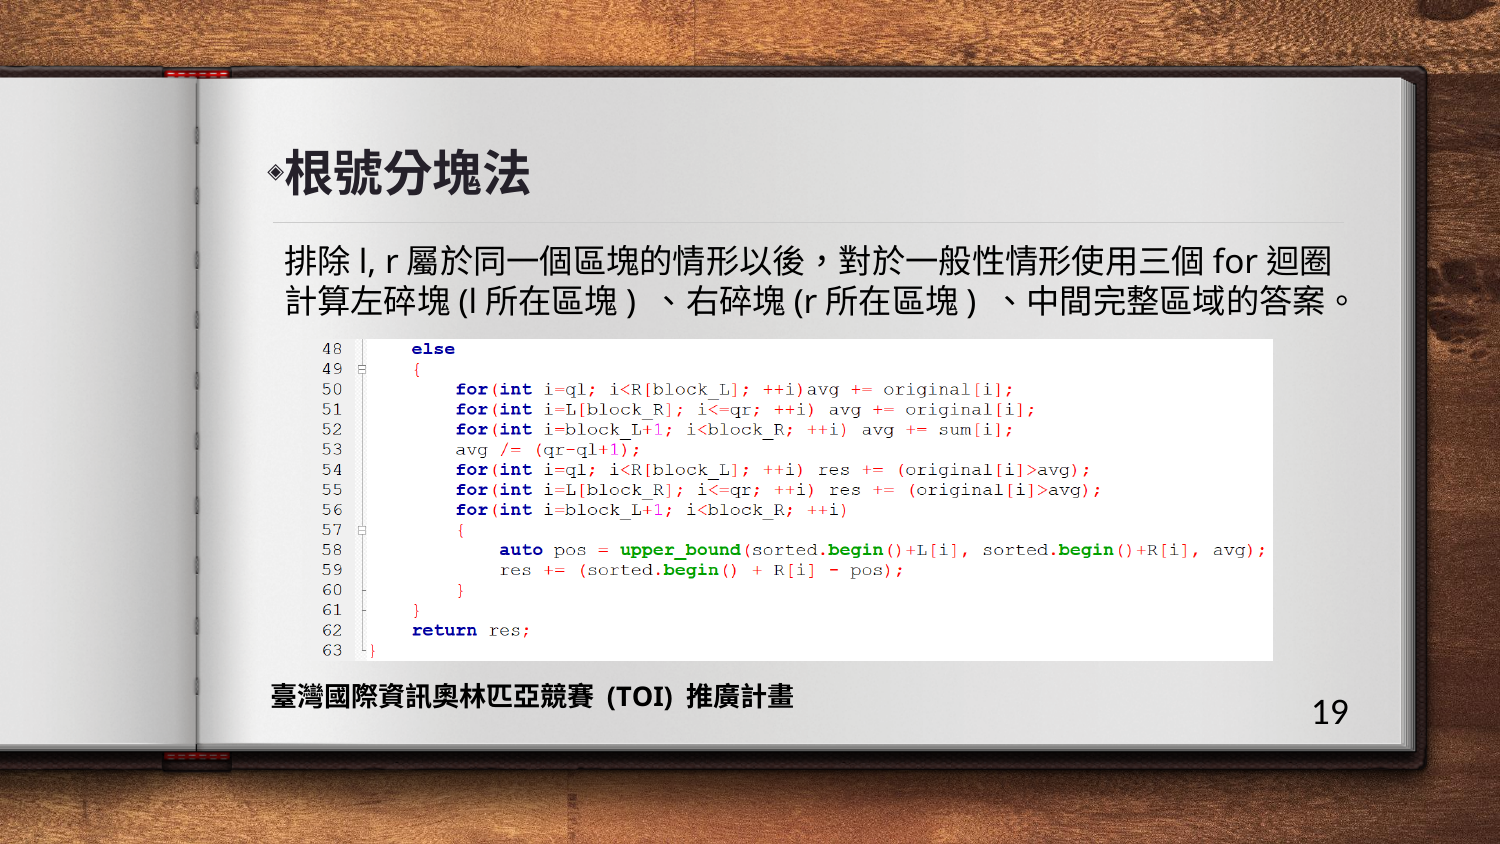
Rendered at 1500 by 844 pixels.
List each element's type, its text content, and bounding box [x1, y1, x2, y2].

picture [311, 340, 1273, 661]
list 根號分塊法 [252, 126, 1194, 216]
text_box 排除l, r屬於同一個區塊的情形以後，對於一般性情形使用三個for迴圈計算左碎塊(l所在區塊) 、右碎塊(r所在區塊) 、中間完整區域的答案。 [269, 232, 1367, 329]
text_box [1295, 672, 1386, 737]
